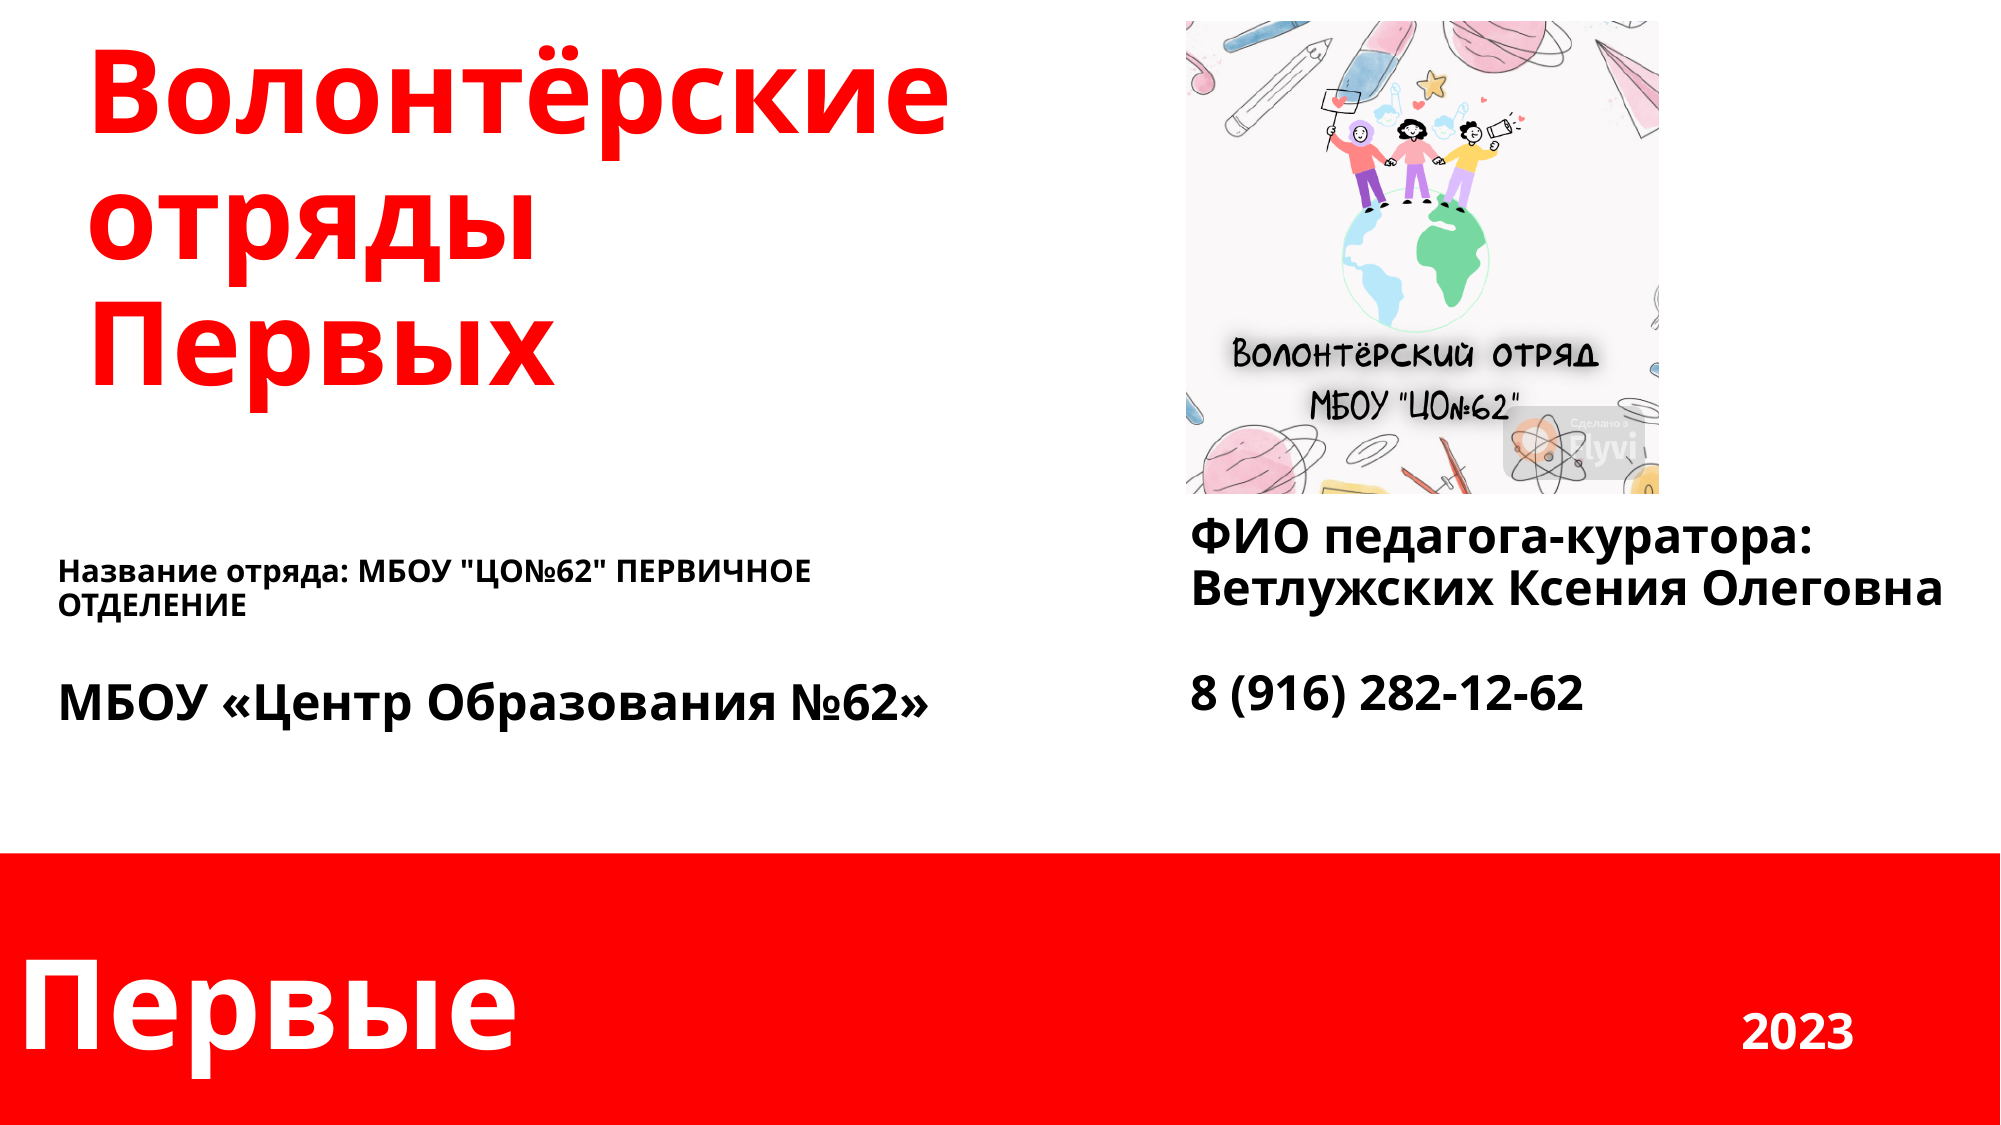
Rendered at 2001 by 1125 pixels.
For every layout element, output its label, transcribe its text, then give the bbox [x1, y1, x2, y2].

text_box Название отряда: МБОУ "ЦО№62" ПЕРВИЧНОЕ ОТДЕЛЕНИЕ МБОУ «Центр Образования №62» [42, 466, 959, 739]
title Волонтёрские отряды Первых [70, 21, 1186, 418]
text_box ФИО педагога-куратора: Ветлужских Ксения Олеговна 8 (916) 282-12-62 [1175, 456, 1975, 729]
subtitle Первые 2023 [0, 853, 2000, 1125]
picture [1186, 21, 1659, 494]
